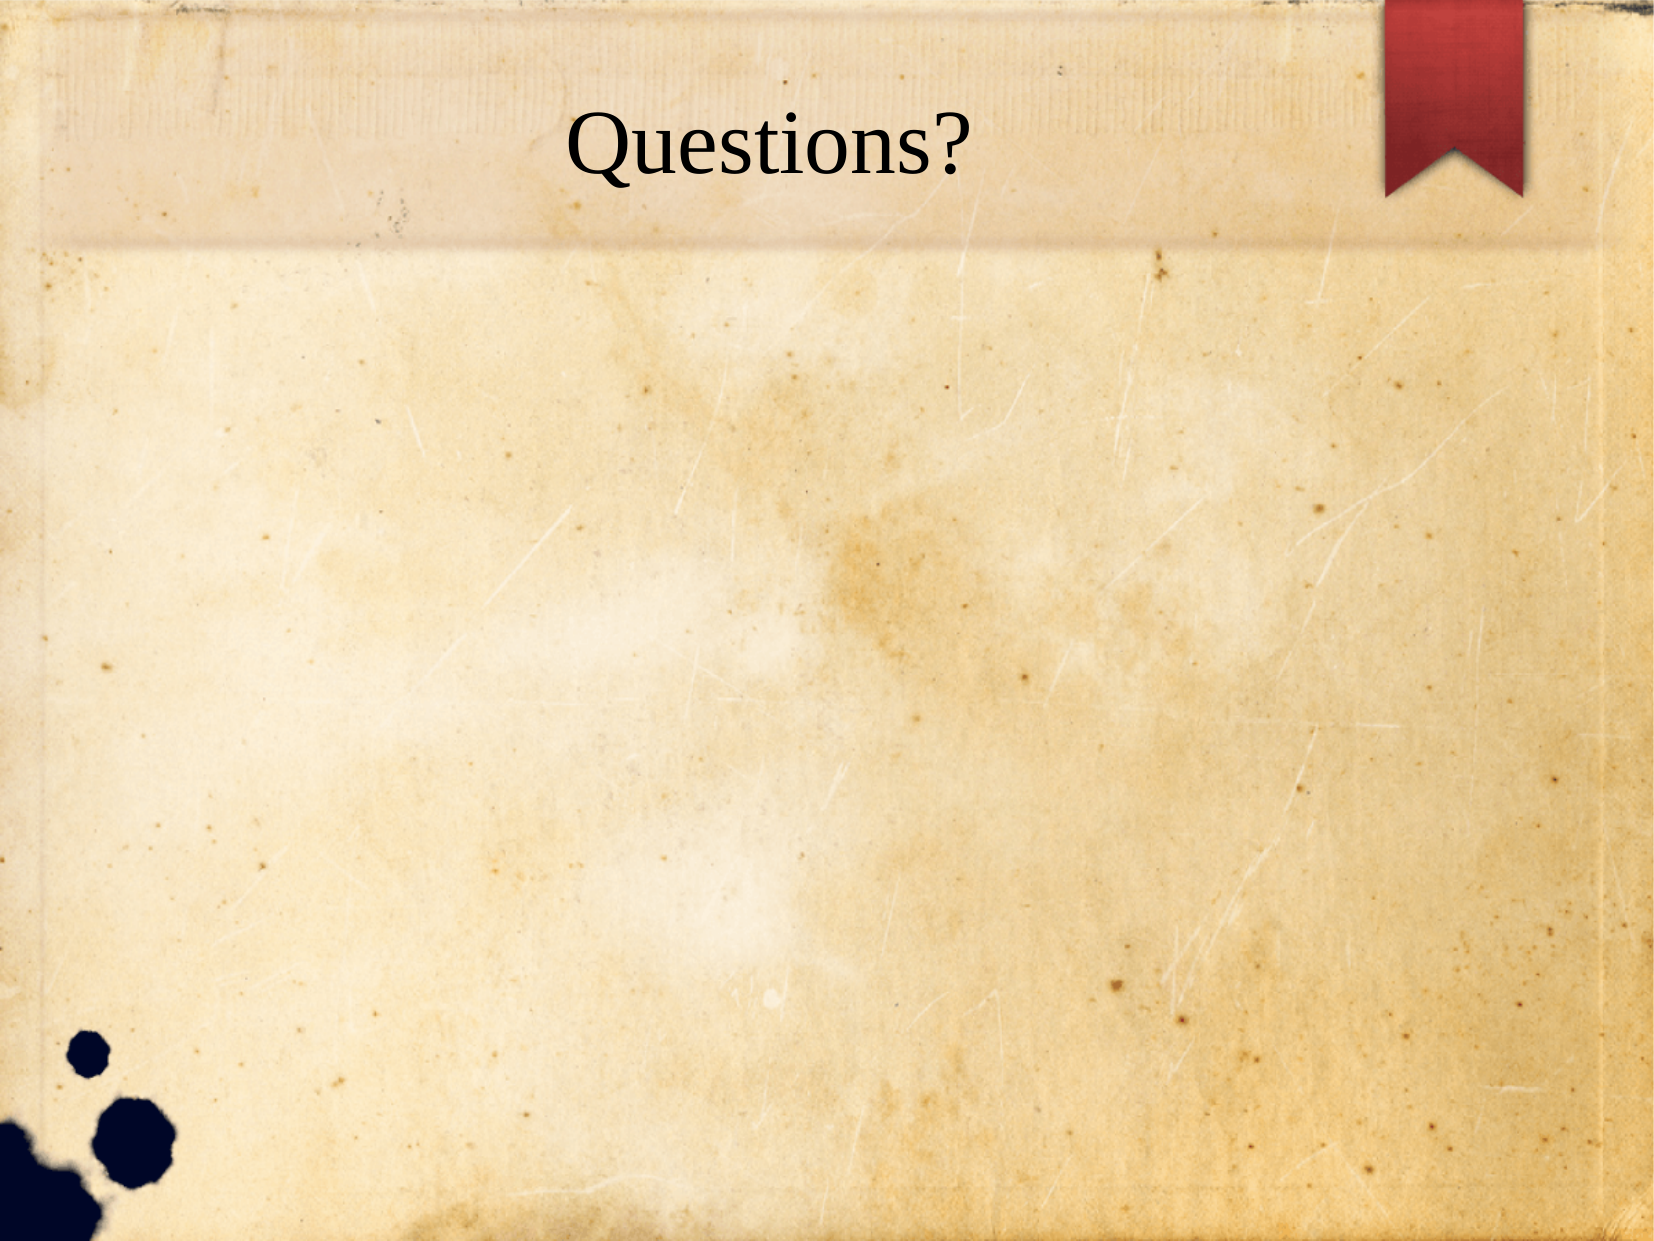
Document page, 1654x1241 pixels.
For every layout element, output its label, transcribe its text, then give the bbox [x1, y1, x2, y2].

title Questions? [82, 49, 1347, 237]
picture [0, 0, 1654, 1241]
